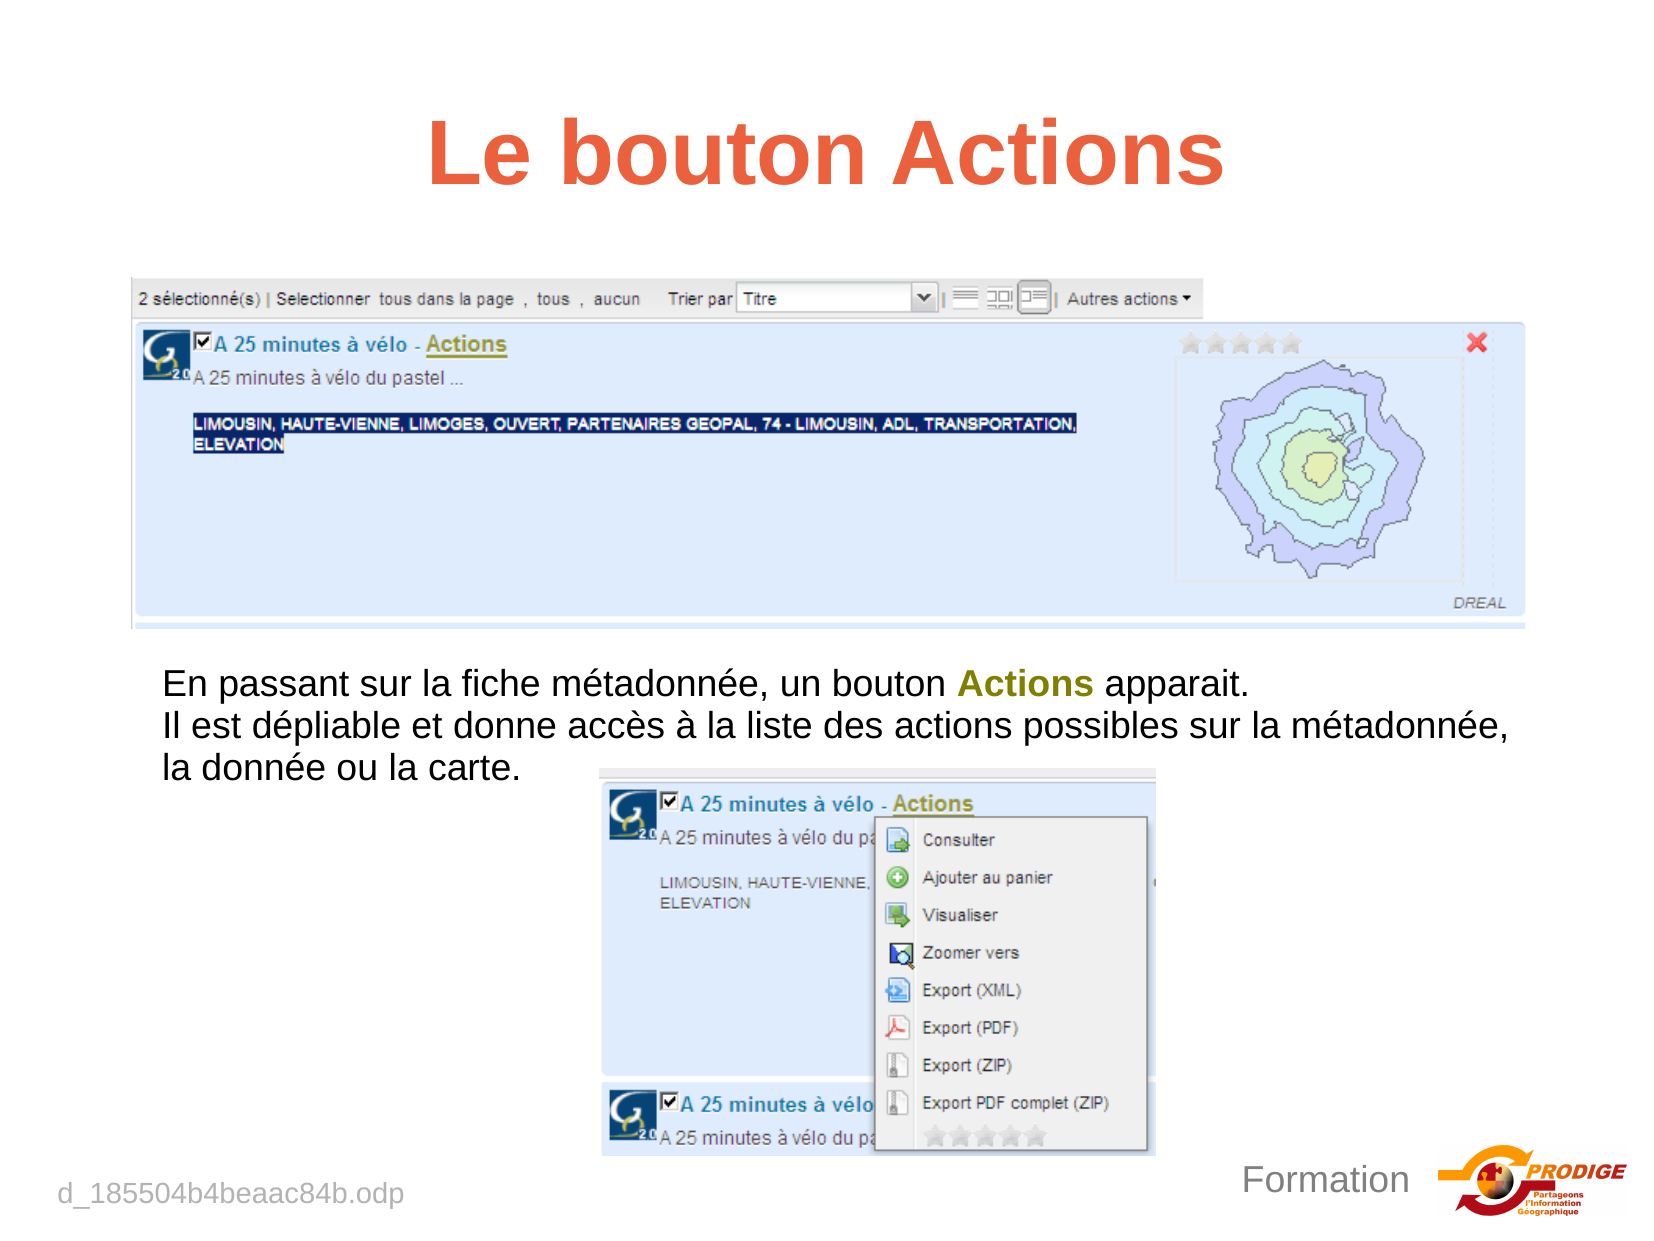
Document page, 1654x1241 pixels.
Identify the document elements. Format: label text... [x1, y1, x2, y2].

title Le bouton Actions [82, 56, 1571, 250]
picture [599, 768, 1156, 1156]
picture [131, 277, 1538, 629]
picture [1438, 1145, 1627, 1216]
text_box En passant sur la fiche métadonnée, un bouton Actions apparait. Il est dépliable et donne accès à la liste des actions possibles sur la métadonnée, la donnée ou la carte. [147, 654, 1525, 798]
